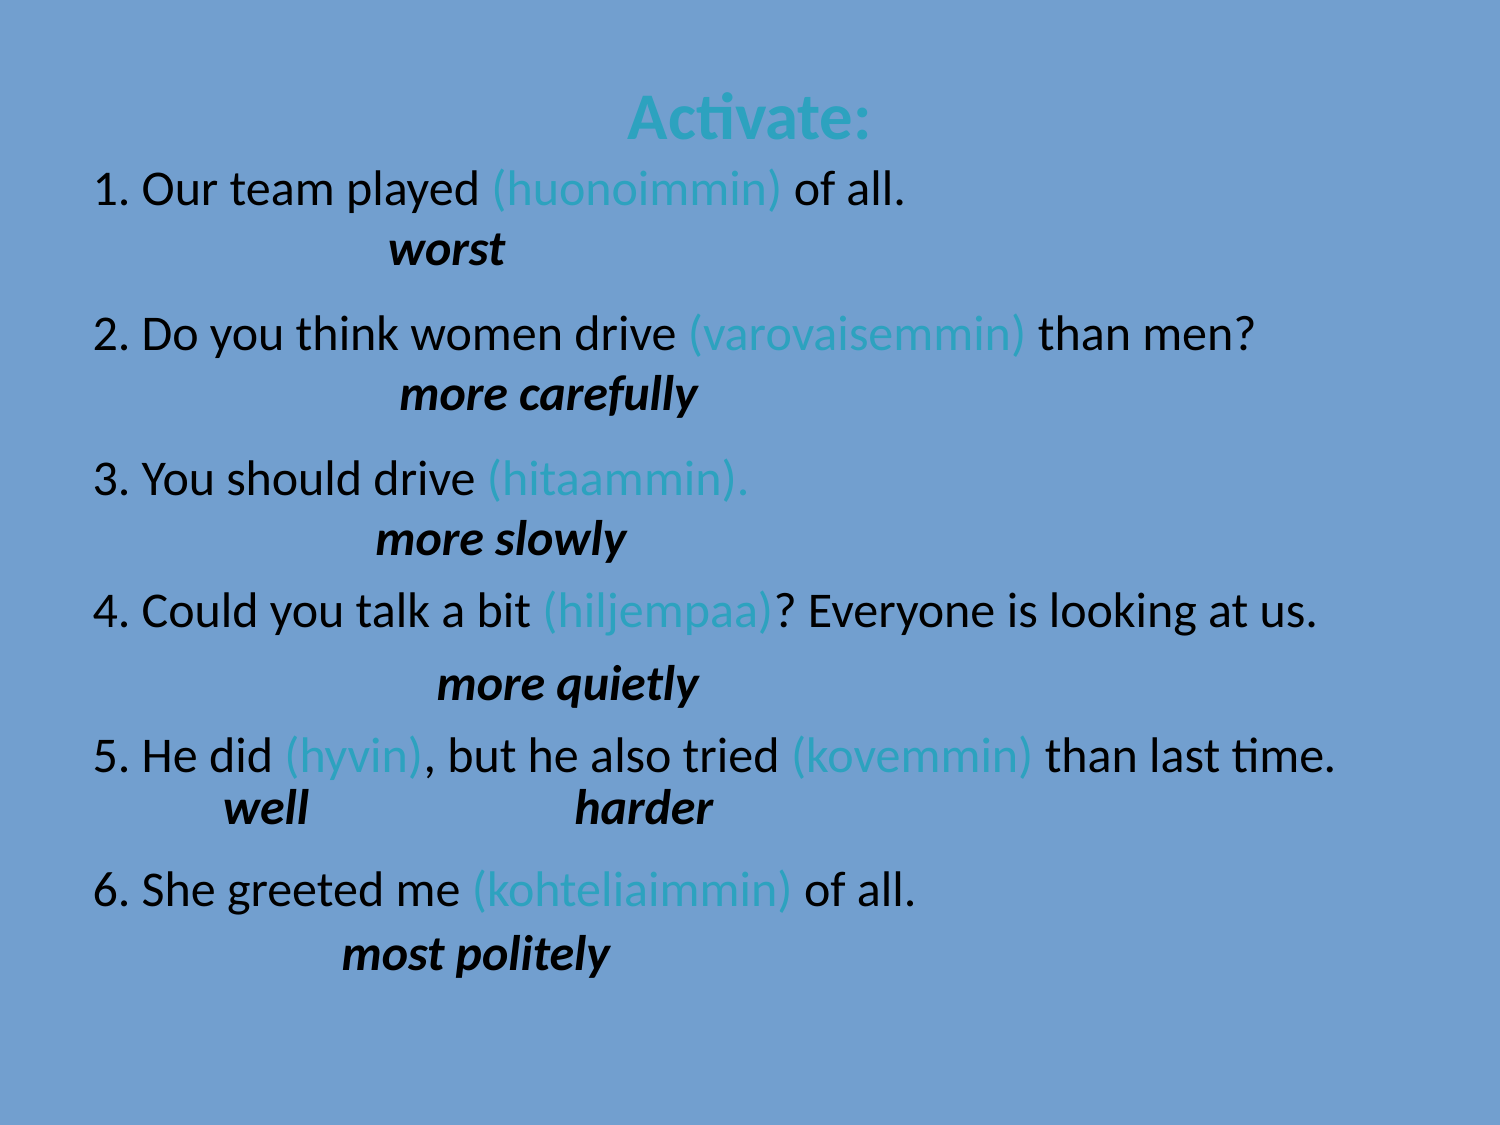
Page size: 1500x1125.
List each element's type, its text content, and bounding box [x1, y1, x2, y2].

list 1. Our team played (huonoimmin) of all. worst 2. Do you think women drive (varovaisemmin) than men? more carefully 3. You should drive (hitaammin). more slowly 4. Could you talk a bit (hiljempaa)? Everyone is looking at us. more quietly 5. He did (hyvin), but he also tried (kovemmin) than last time. well harder 6. She greeted me (kohteliaimmin) of all. most politely [77, 147, 1438, 984]
title Activate: [74, 78, 1425, 147]
